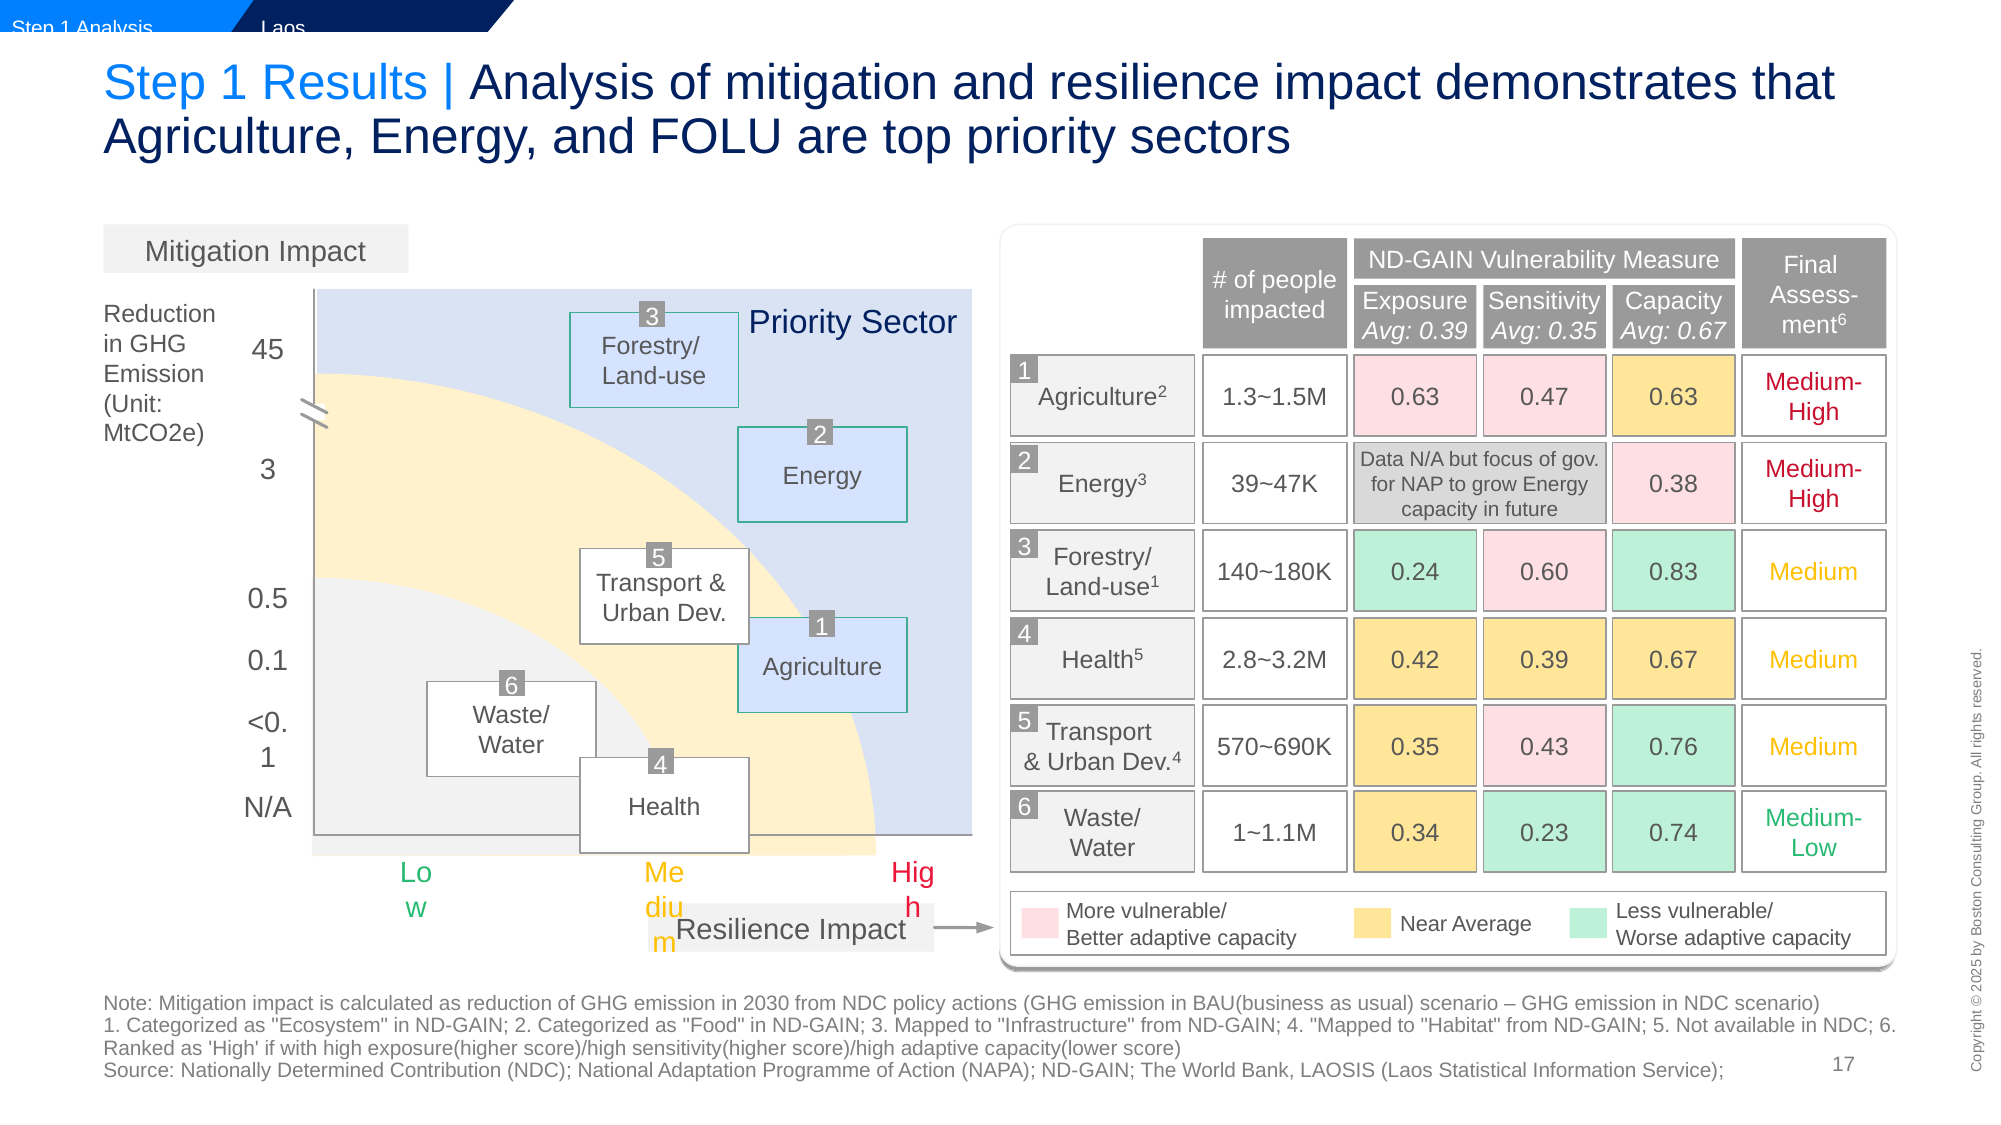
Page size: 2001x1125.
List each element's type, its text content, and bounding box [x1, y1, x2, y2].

text_box Resilience Impact [648, 903, 935, 952]
text_box Medium [1741, 617, 1887, 699]
text_box Priority Sector [747, 299, 959, 341]
text_box 0.1 [228, 634, 308, 683]
text_box ND-GAIN Vulnerability Measure [1354, 238, 1736, 279]
text_box 0.76 [1612, 705, 1735, 787]
text_box [705, 836, 876, 856]
text_box 0.34 [1354, 791, 1477, 873]
text_box 1 [1011, 355, 1038, 383]
text_box High [873, 846, 953, 895]
text_box 0.5 [228, 572, 308, 621]
text_box 0.63 [1354, 354, 1477, 436]
text_box 0.43 [1483, 705, 1606, 787]
text_box Health5 [1010, 617, 1195, 699]
text_box 1~1.1M [1202, 791, 1347, 873]
title Step 1 Results | Analysis of mitigation and resilience impact demonstrates that Agriculture, Energy, and FOLU are top priority sectors [103, 55, 1897, 165]
text_box 39~47K [1202, 442, 1347, 524]
text_box Medium [1741, 529, 1887, 611]
text_box 0.67 [1612, 617, 1735, 699]
text_box Energy [738, 427, 908, 523]
text_box 3 [228, 443, 308, 492]
text_box [302, 289, 972, 834]
text_box Step 1 Analysis [0, 0, 254, 32]
text_box 2 [1011, 445, 1038, 473]
text_box 3 [639, 301, 665, 327]
text_box [311, 577, 624, 857]
text_box Transport & Urban Dev. [580, 548, 749, 644]
text_box Sensitivity Avg: 0.35 [1483, 285, 1606, 349]
text_box 6 [1011, 791, 1038, 819]
text_box Medium-High [1741, 442, 1887, 524]
text_box Low [376, 846, 456, 895]
text_box 2.8~3.2M [1202, 617, 1347, 699]
text_box Reduction in GHG Emission (Unit: MtCO2e) [103, 292, 241, 452]
text_box Health [580, 757, 749, 853]
text_box Agriculture2 [1010, 354, 1195, 436]
text_box Transport & Urban Dev.4 [1010, 705, 1195, 787]
text_box Agriculture [738, 617, 908, 713]
text_box Final Assess- ment6 [1742, 238, 1887, 349]
text_box Laos [232, 0, 515, 32]
text_box Medium- Low [1741, 791, 1887, 873]
text_box 0.24 [1354, 529, 1477, 611]
text_box Energy3 [1010, 442, 1195, 524]
text_box [999, 224, 1897, 967]
text_box <0.1 [228, 696, 308, 745]
text_box 5 [1011, 704, 1038, 732]
text_box 0.35 [1354, 705, 1477, 787]
text_box Near Average [1400, 909, 1552, 937]
text_box 3 [1011, 530, 1038, 558]
text_box 140~180K [1202, 529, 1347, 611]
text_box 0.83 [1612, 529, 1735, 611]
text_box Forestry/ Land-use [569, 312, 739, 408]
text_box 4 [648, 748, 674, 774]
text_box 0.39 [1483, 617, 1606, 699]
text_box N/A [228, 780, 308, 829]
text_box 1 [809, 610, 835, 637]
text_box Capacity Avg: 0.67 [1612, 285, 1735, 349]
text_box # of people impacted [1202, 238, 1348, 349]
text_box Medium [624, 854, 705, 895]
text_box Waste/ Water [1010, 791, 1195, 873]
text_box 6 [499, 670, 525, 696]
text_box 570~690K [1202, 705, 1347, 787]
text_box 5 [646, 542, 672, 568]
text_box 0.23 [1483, 791, 1606, 873]
text_box 0.63 [1612, 354, 1735, 436]
text_box Medium-High [1741, 354, 1887, 436]
text_box Data N/A but focus of gov. for NAP to grow Energy capacity in future [1354, 442, 1606, 524]
text_box 2 [807, 419, 833, 445]
text_box Less vulnerable/ Worse adaptive capacity [1615, 896, 1887, 950]
text_box Medium [1741, 705, 1887, 787]
text_box More vulnerable/ Better adaptive capacity [1065, 896, 1337, 950]
text_box 0.60 [1483, 529, 1606, 611]
text_box 1.3~1.5M [1202, 354, 1347, 436]
text_box Note: Mitigation impact is calculated as reduction of GHG emission in 2030 from NDC policy actions (GHG emission in BAU(business as usual) scenario – GHG emission in NDC scenario) 1. Categorized as "Ecosystem" in ND-GAIN; 2. Categorized as "Food" in ND-GAIN; 3. Mapped to "Infrastructure" from ND-GAIN; 4. "Mapped to "Habitat" from ND-GAIN; 5. Not available in NDC; 6. Ranked as 'High' if with high exposure(higher score)/high sensitivity(higher score)/high adaptive capacity(lower score) Source: Nationally Determined Contribution (NDC); National Adaptation Programme of Action (NAPA); ND-GAIN; The World Bank, LAOSIS (Laos Statistical Information Service); [103, 992, 1897, 1082]
text_box 45 [228, 322, 308, 372]
text_box 0.38 [1612, 442, 1735, 524]
text_box Waste/ Water [426, 681, 596, 777]
text_box 0.74 [1612, 791, 1735, 873]
text_box 0.47 [1483, 354, 1606, 436]
text_box 4 [1011, 617, 1038, 645]
text_box Exposure Avg: 0.39 [1354, 285, 1477, 349]
text_box Mitigation Impact [103, 224, 409, 273]
text_box Forestry/ Land-use1 [1010, 529, 1195, 611]
text_box 0.42 [1354, 617, 1477, 699]
